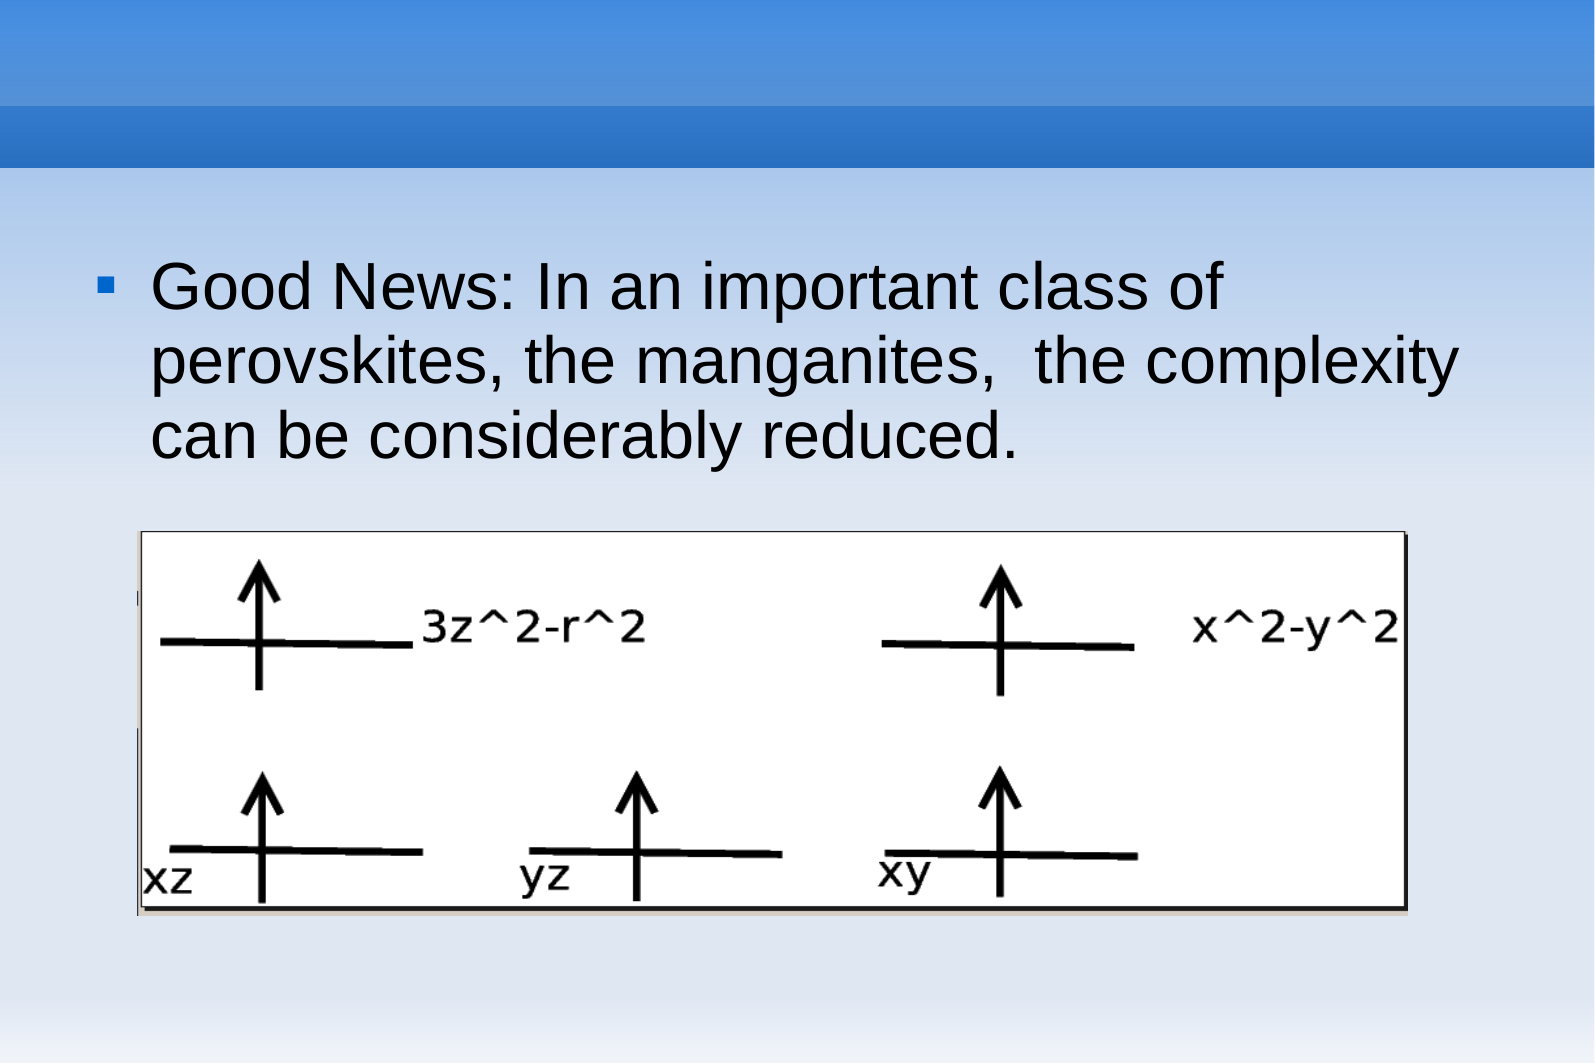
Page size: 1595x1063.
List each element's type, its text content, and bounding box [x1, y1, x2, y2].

picture [0, 0, 1595, 1063]
list Good News: In an important class of perovskites, the manganites, the complexity can be considerably reduced. [79, 248, 1515, 936]
